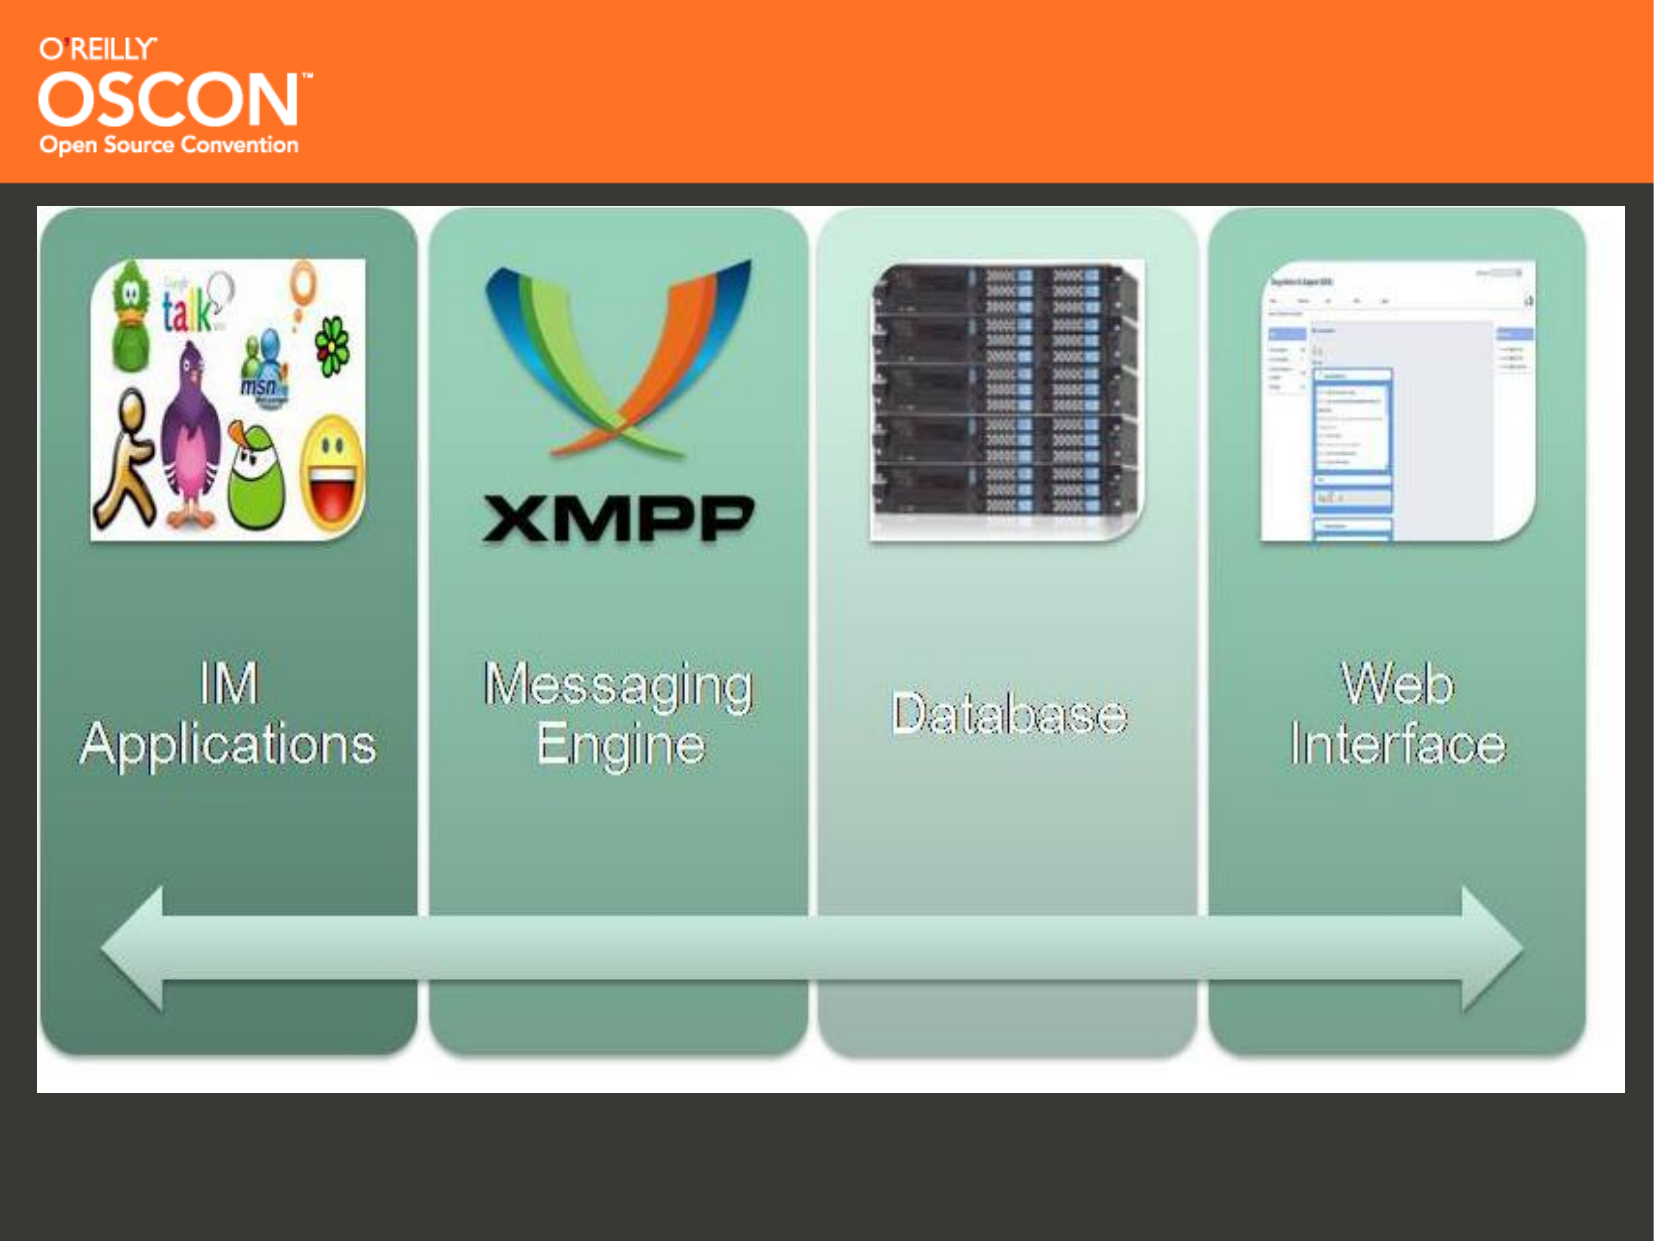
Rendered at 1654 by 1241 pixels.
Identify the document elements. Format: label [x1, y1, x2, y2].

list [1625, 219, 1629, 1039]
picture [0, 0, 1654, 1241]
title [356, 0, 1624, 206]
